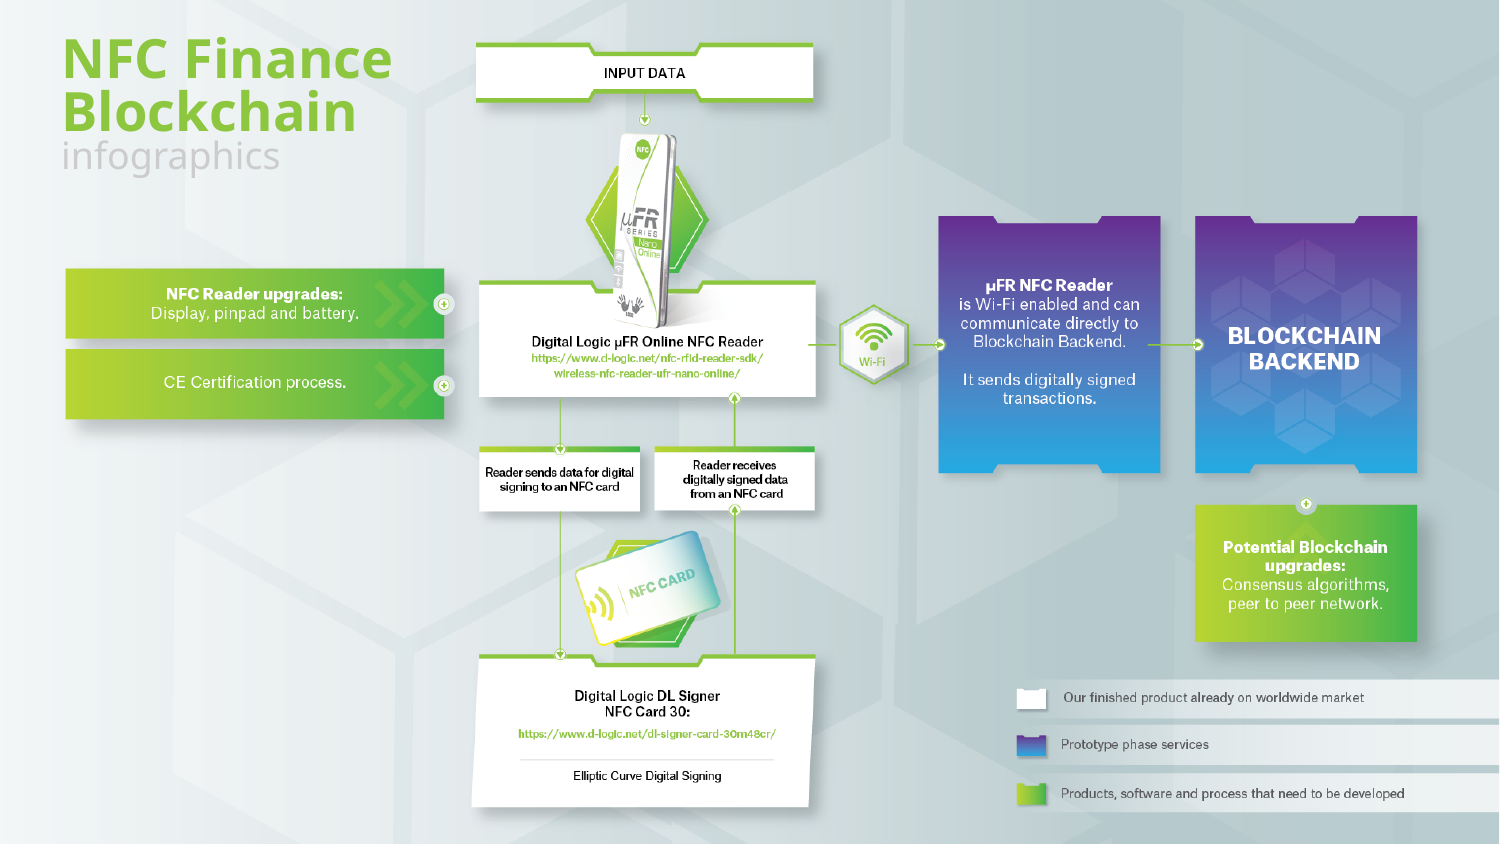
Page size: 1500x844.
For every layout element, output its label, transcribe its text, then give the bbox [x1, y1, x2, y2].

picture [0, 0, 1500, 844]
text_box Blockchain [46, 62, 539, 117]
text_box infographics [46, 117, 539, 188]
text_box NFC Finance [46, 8, 603, 98]
